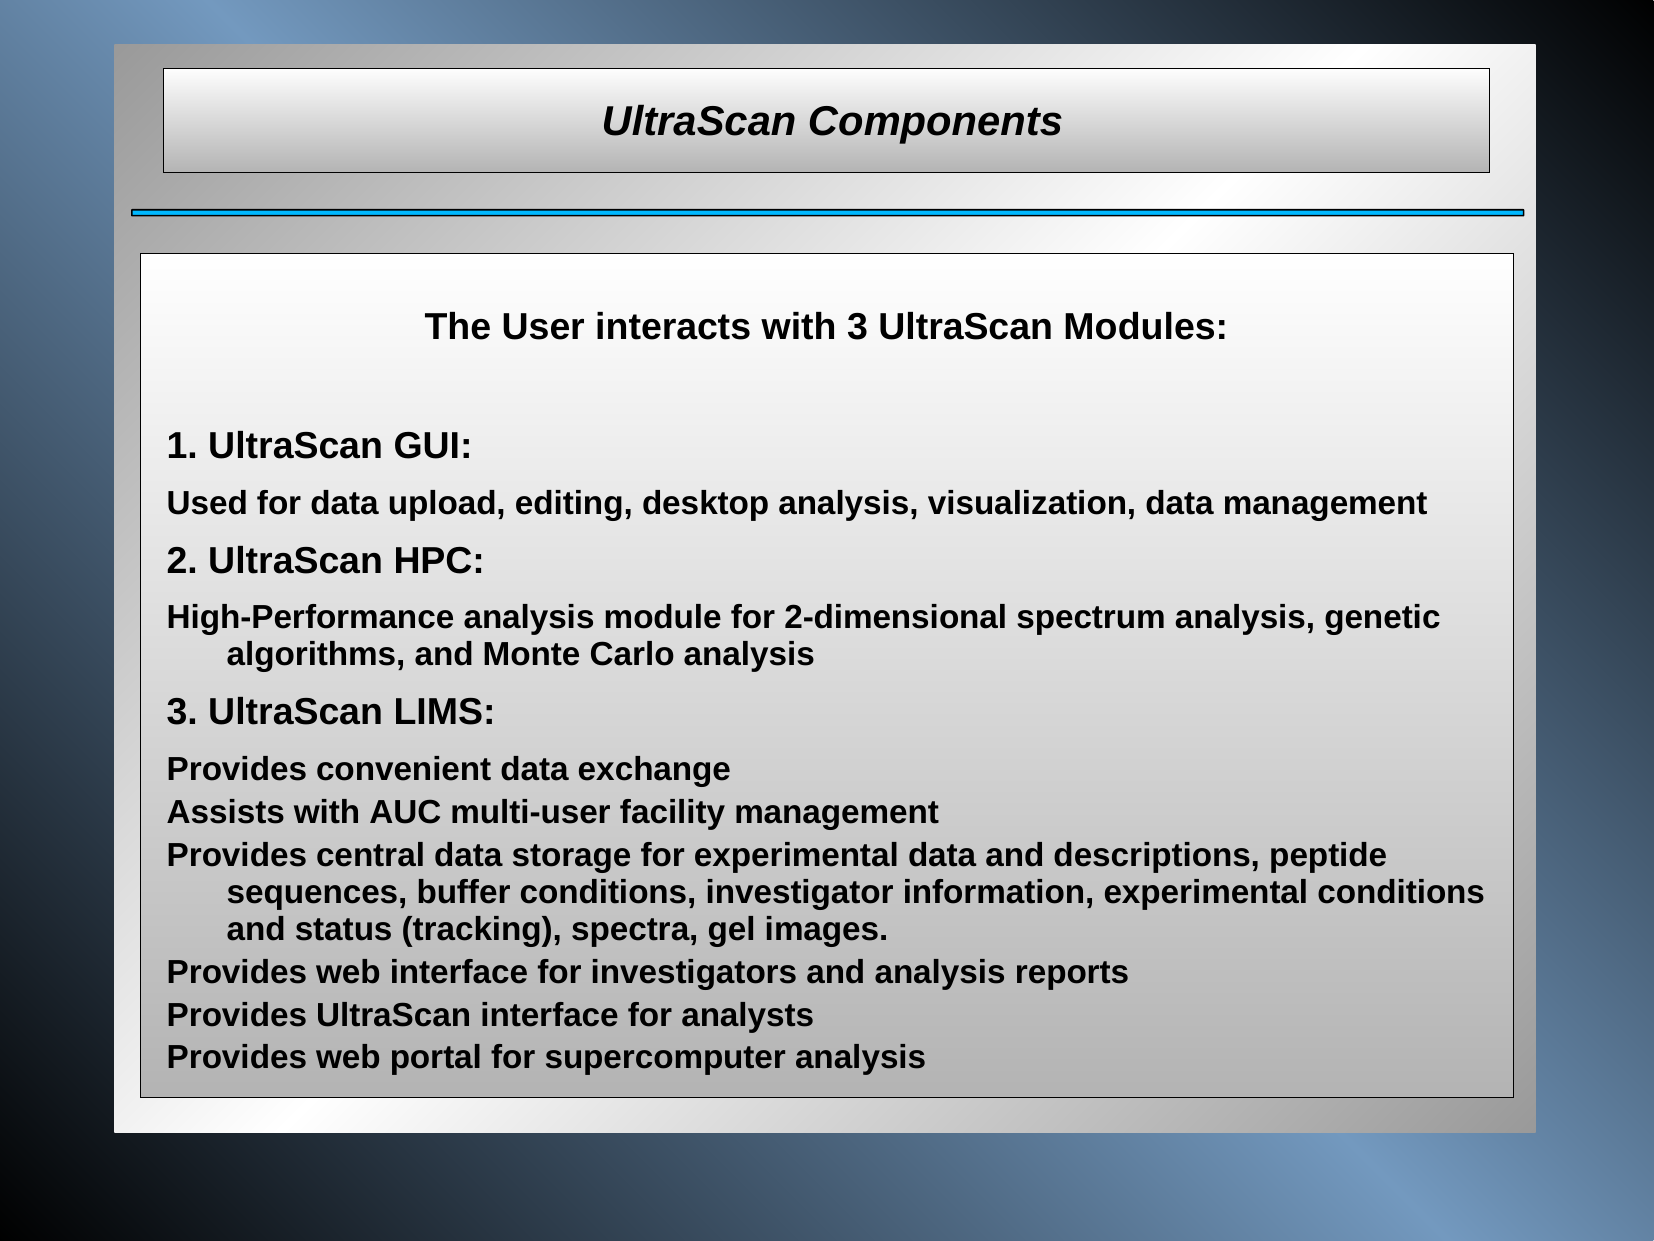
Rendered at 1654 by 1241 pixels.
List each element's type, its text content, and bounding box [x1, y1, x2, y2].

text_box [131, 209, 1524, 216]
text_box The User interacts with 3 UltraScan Modules: 1. UltraScan GUI: Used for data upload, editing, desktop analysis, visualization, data management 2. UltraScan HPC: High-Performance analysis module for 2-dimensional spectrum analysis, genetic algorithms, and Monte Carlo analysis 3. UltraScan LIMS: Provides convenient data exchange Assists with AUC multi-user facility management Provides central data storage for experimental data and descriptions, peptide sequences, buffer conditions, investigator information, experimental conditions and status (tracking), spectra, gel images. Provides web interface for investigators and analysis reports Provides UltraScan interface for analysts Provides web portal for supercomputer analysis [166, 305, 1487, 1077]
text_box UltraScan Components [163, 68, 1490, 173]
text_box [140, 253, 1514, 1098]
